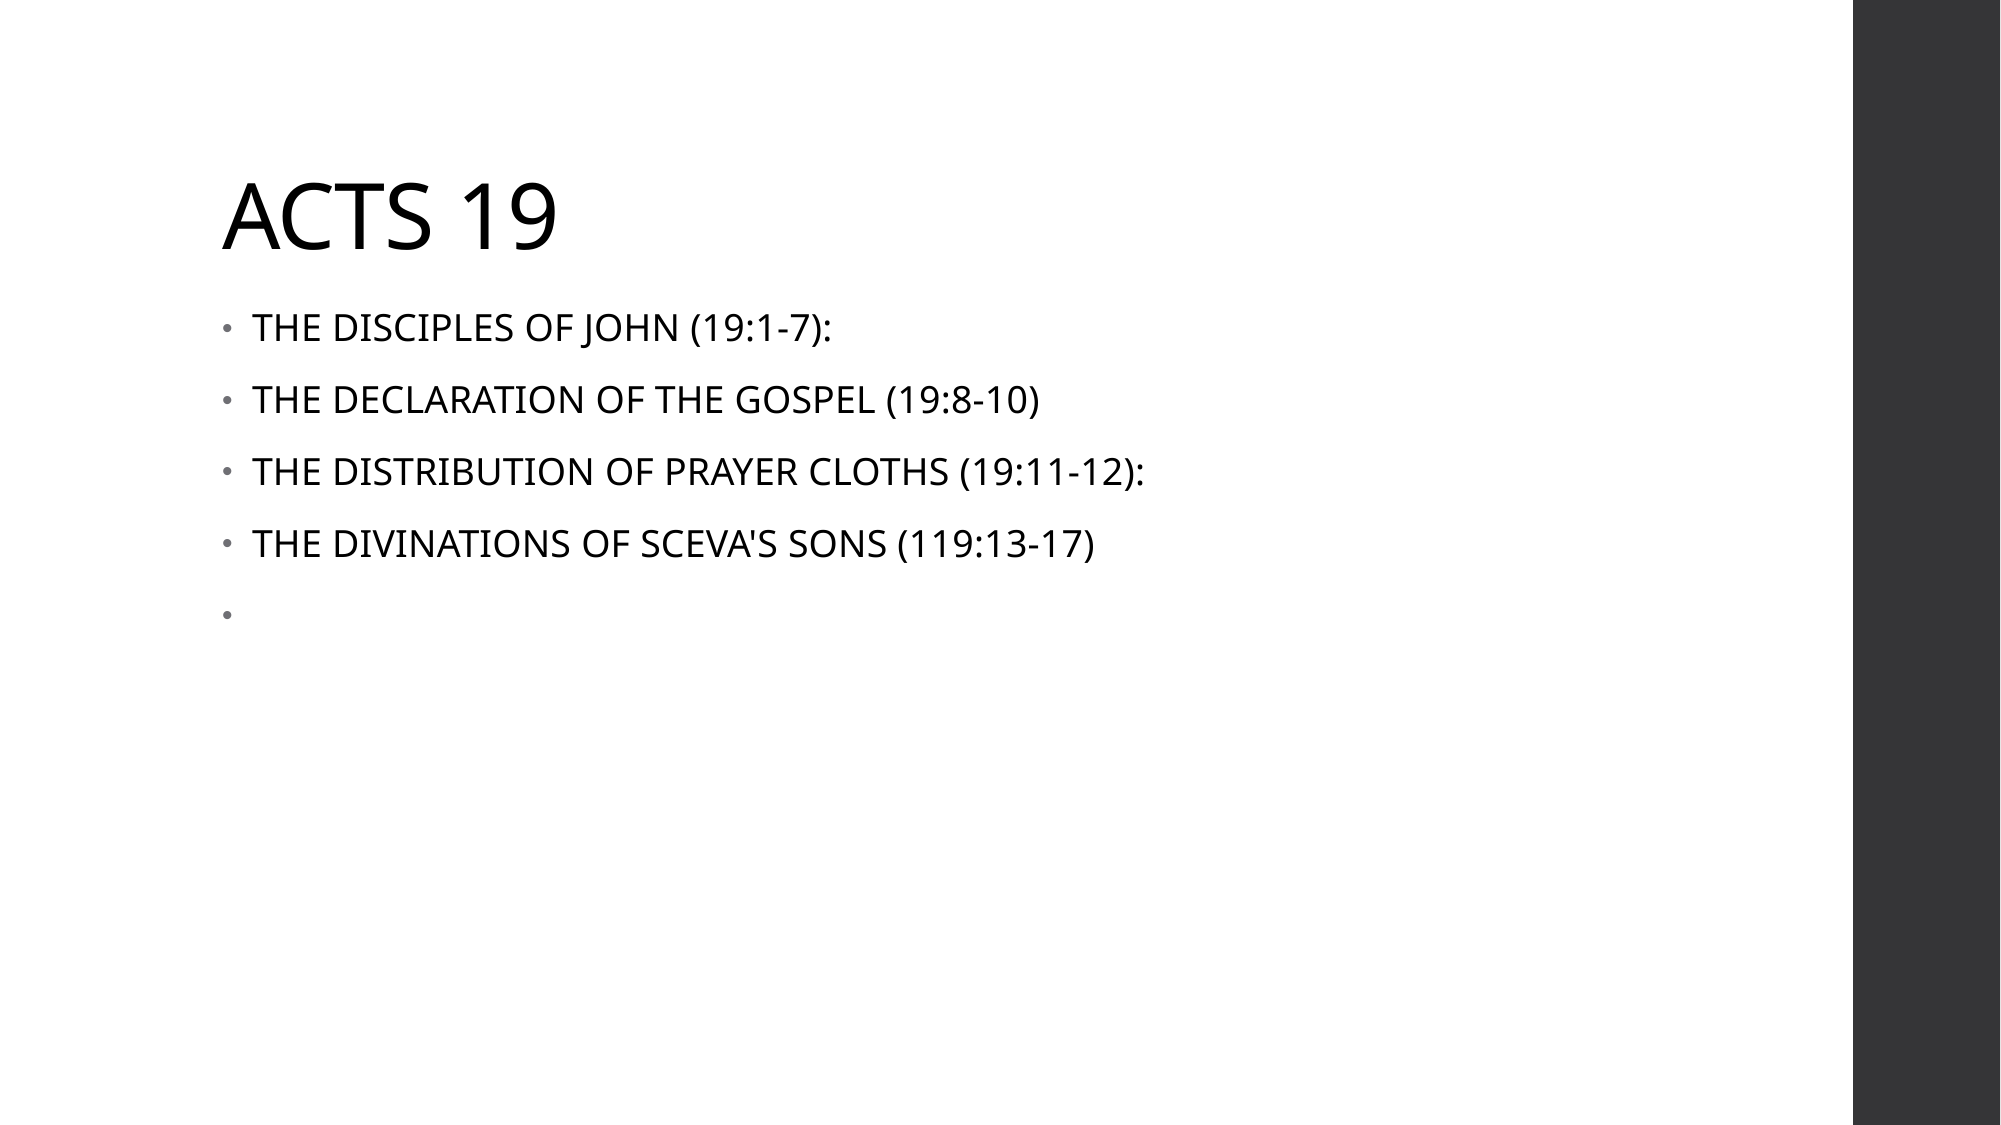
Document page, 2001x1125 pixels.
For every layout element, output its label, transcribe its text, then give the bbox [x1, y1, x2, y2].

list THE DISCIPLES OF JOHN (19:1-7): THE DECLARATION OF THE GOSPEL (19:8-10) THE DISTRIBUTION OF PRAYER CLOTHS (19:11-12): THE DIVINATIONS OF SCEVA'S SONS (119:13-17) [206, 299, 1617, 1014]
title ACTS 19 [206, 60, 1797, 278]
